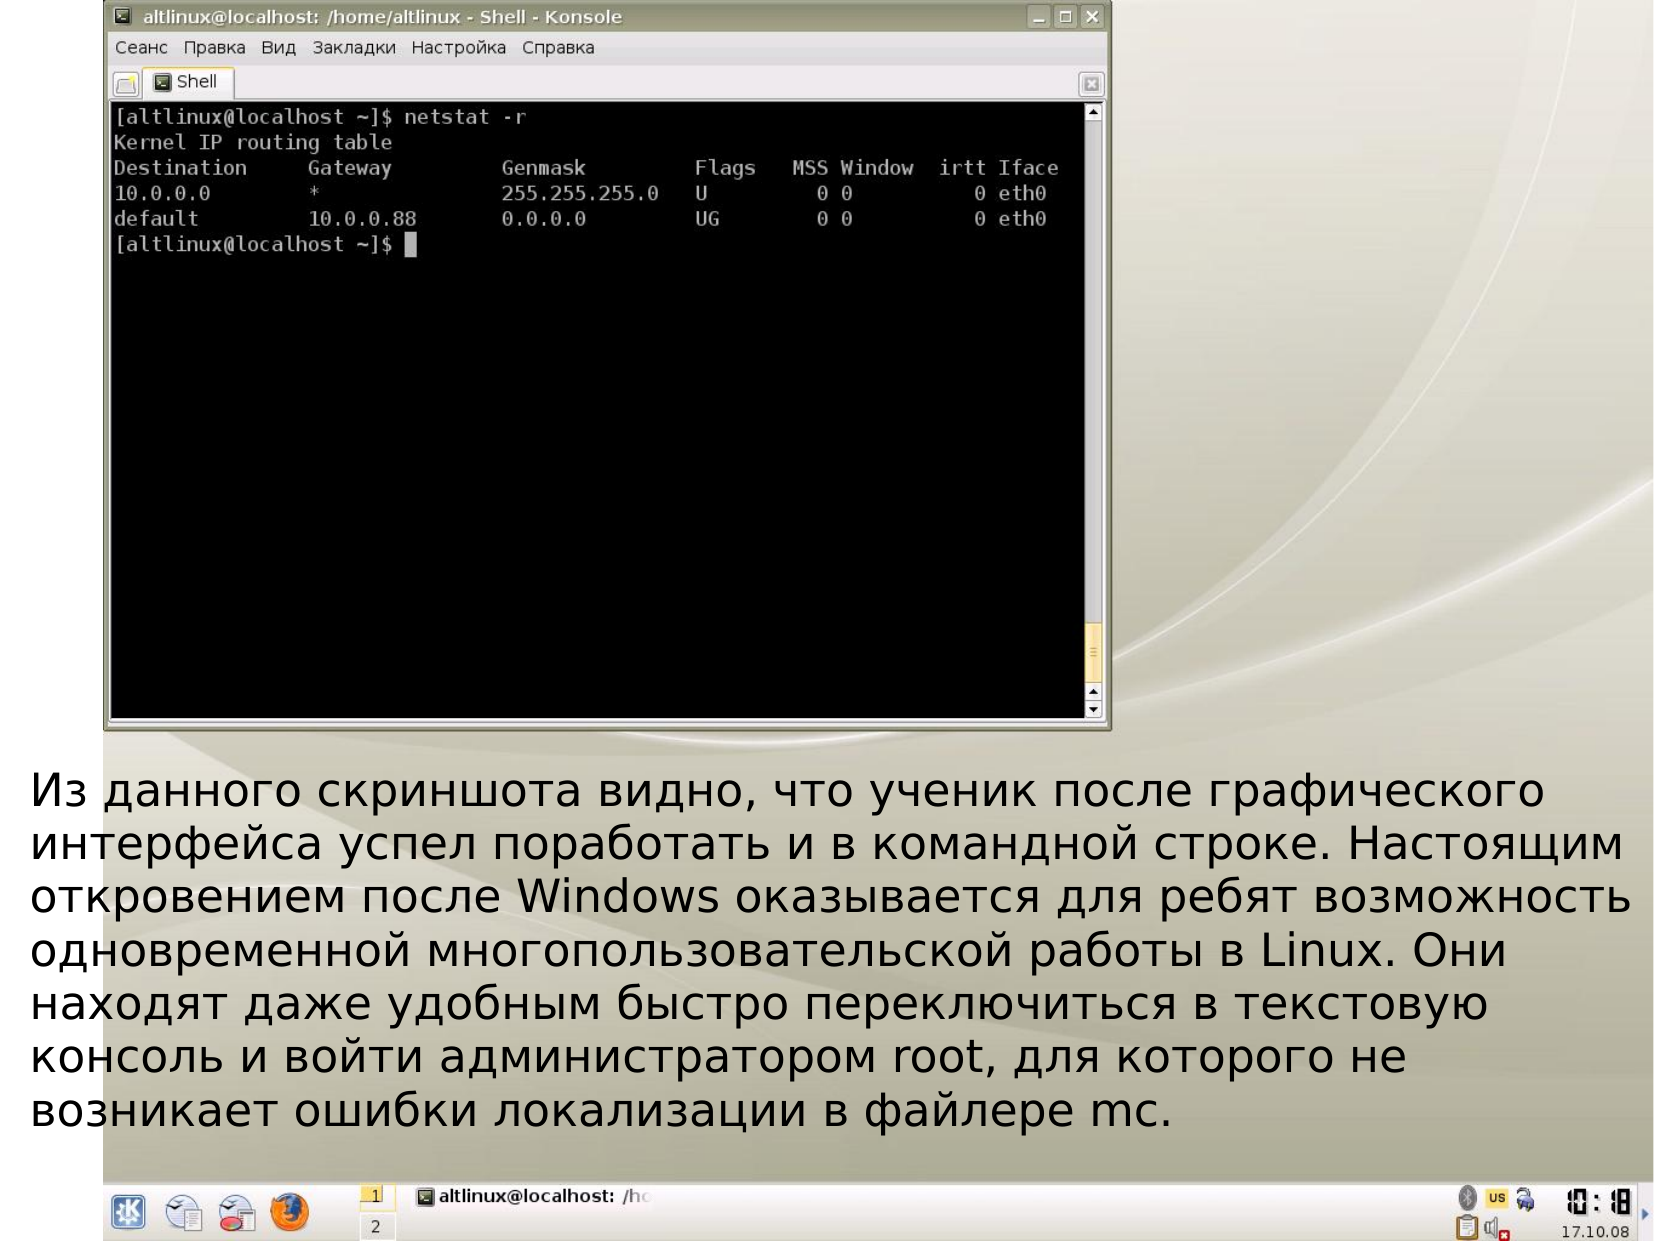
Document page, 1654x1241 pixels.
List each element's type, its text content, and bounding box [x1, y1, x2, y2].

picture [103, 0, 1654, 748]
picture [103, 1152, 1654, 1241]
title Из данного скриншота видно, что ученик после графического интерфейса успел поработать и в командной строке. Настоящим откровением после Windows оказывается для ребят возможность одновременной многопользовательской работы в Linux. Они находят даже удобным быстро переключиться в текстовую консоль и войти администратором root, для которого не возникает ошибки локализации в файлере mc. [29, 748, 1654, 1152]
